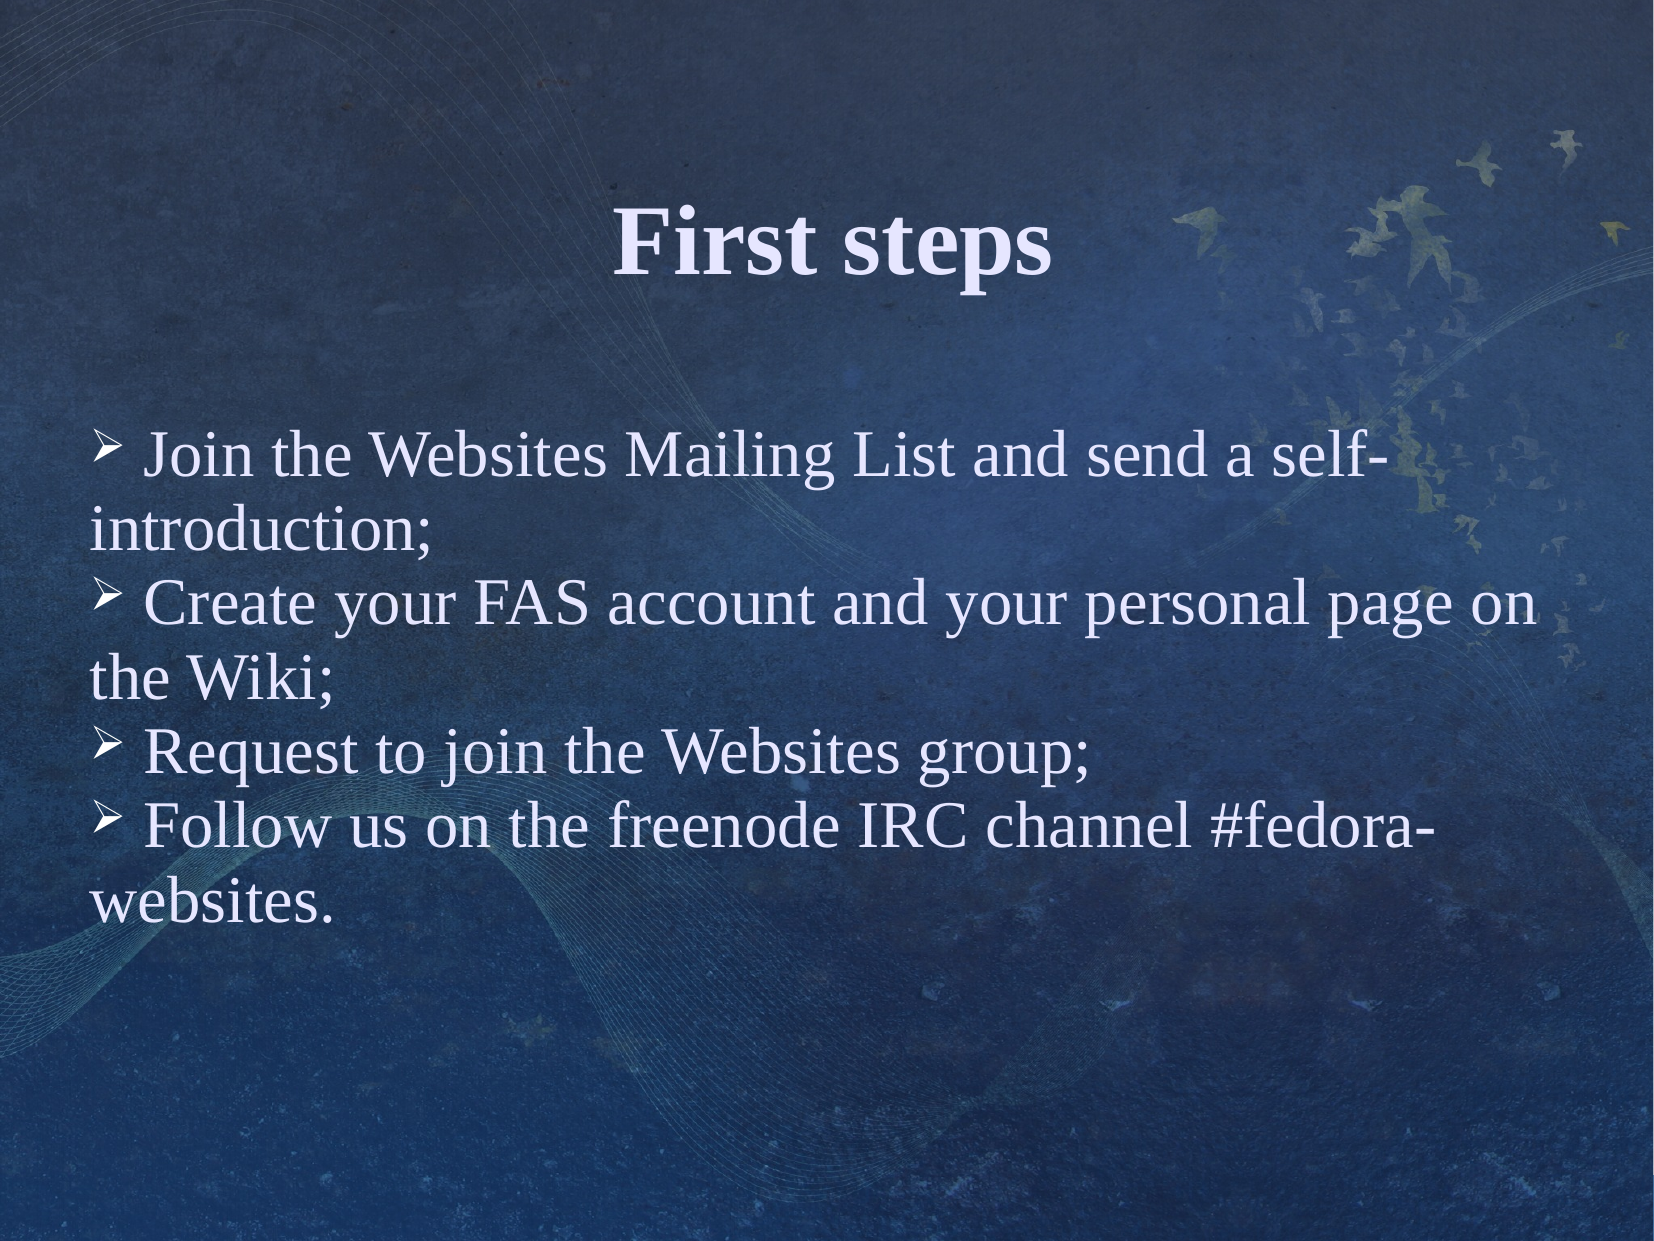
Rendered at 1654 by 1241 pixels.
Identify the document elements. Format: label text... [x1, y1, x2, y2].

picture [0, 0, 1654, 1241]
text_box First steps Join the Websites Mailing List and send a self-introduction; Create your FAS account and your personal page on the Wiki; Request to join the Websites group; Follow us on the freenode IRC channel #fedora-websites. [89, 100, 1578, 1015]
